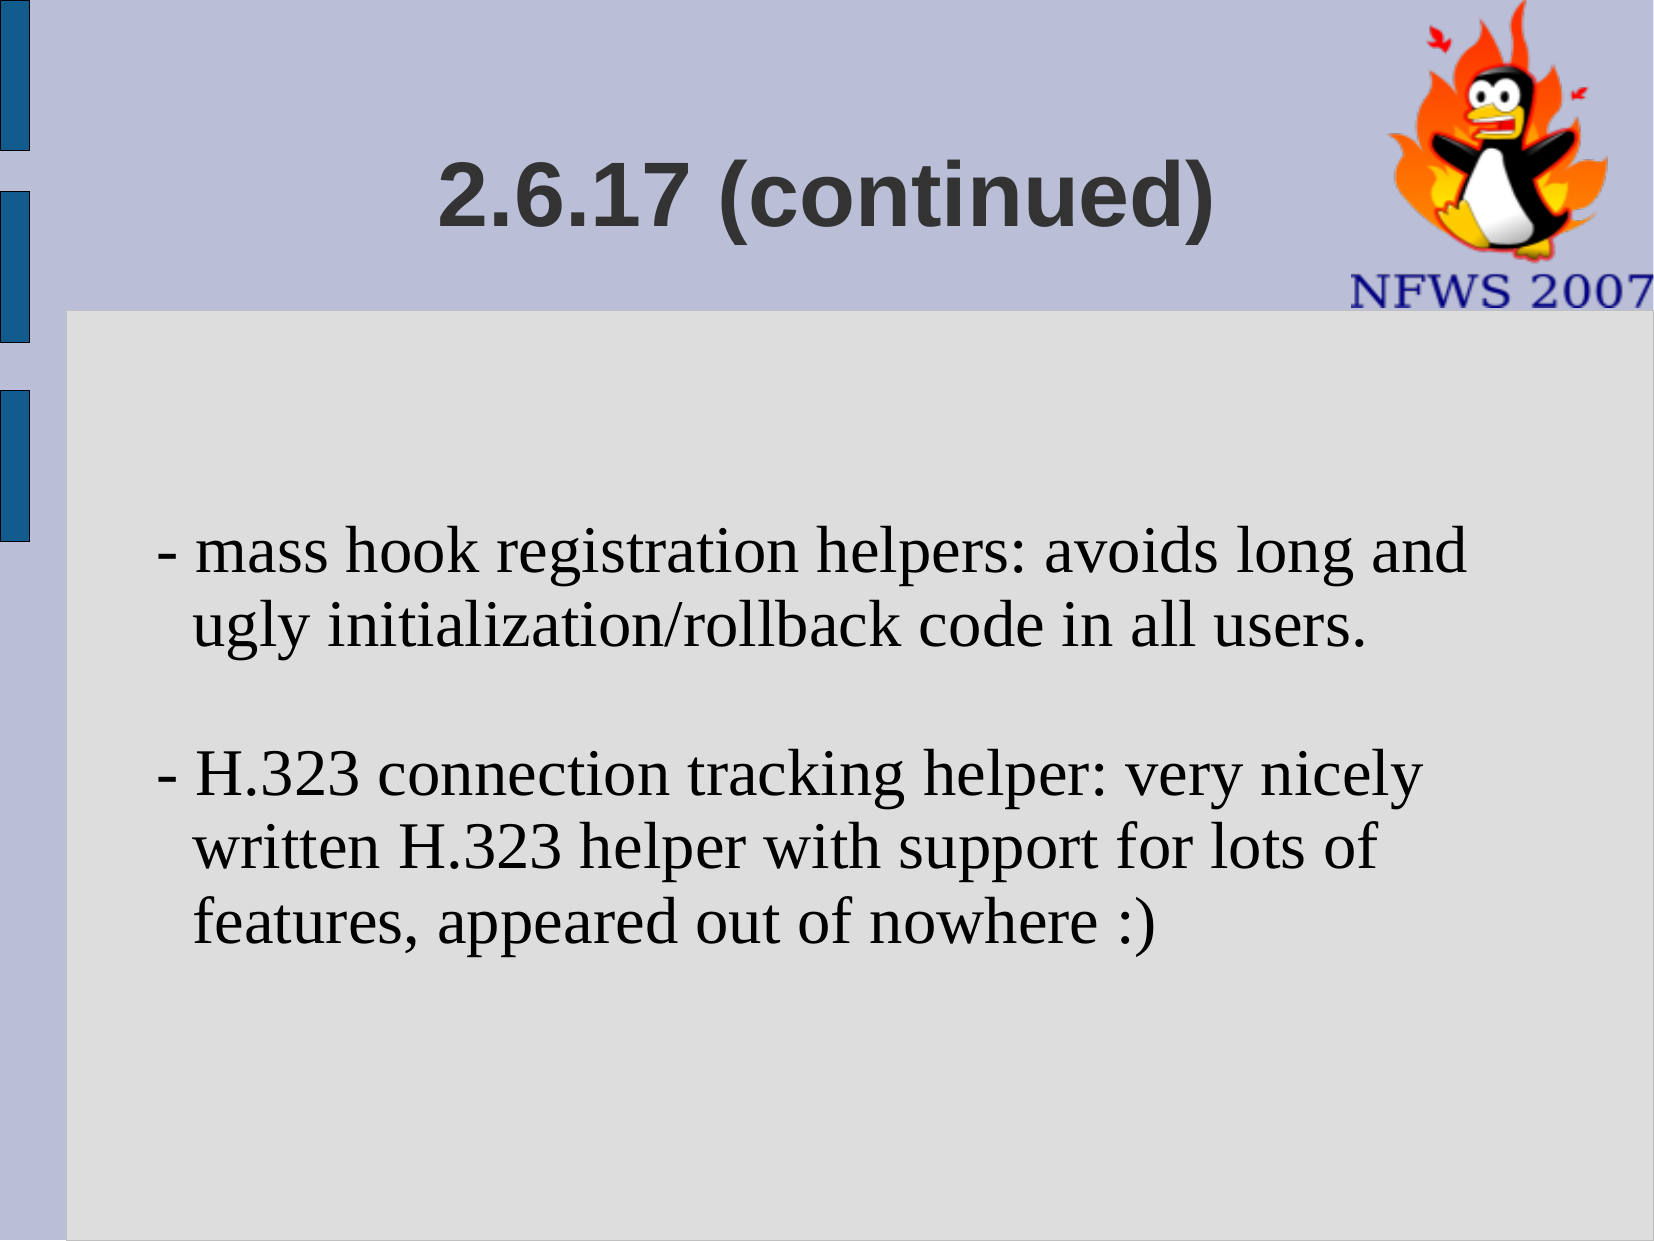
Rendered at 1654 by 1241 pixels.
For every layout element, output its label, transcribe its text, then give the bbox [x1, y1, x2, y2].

subtitle - mass hook registration helpers: avoids long and ugly initialization/rollback code in all users. - H.323 connection tracking helper: very nicely written H.323 helper with support for lots of features, appeared out of nowhere :) [121, 352, 1534, 1119]
picture [1351, 0, 1654, 308]
title 2.6.17 (continued) [121, 98, 1351, 291]
